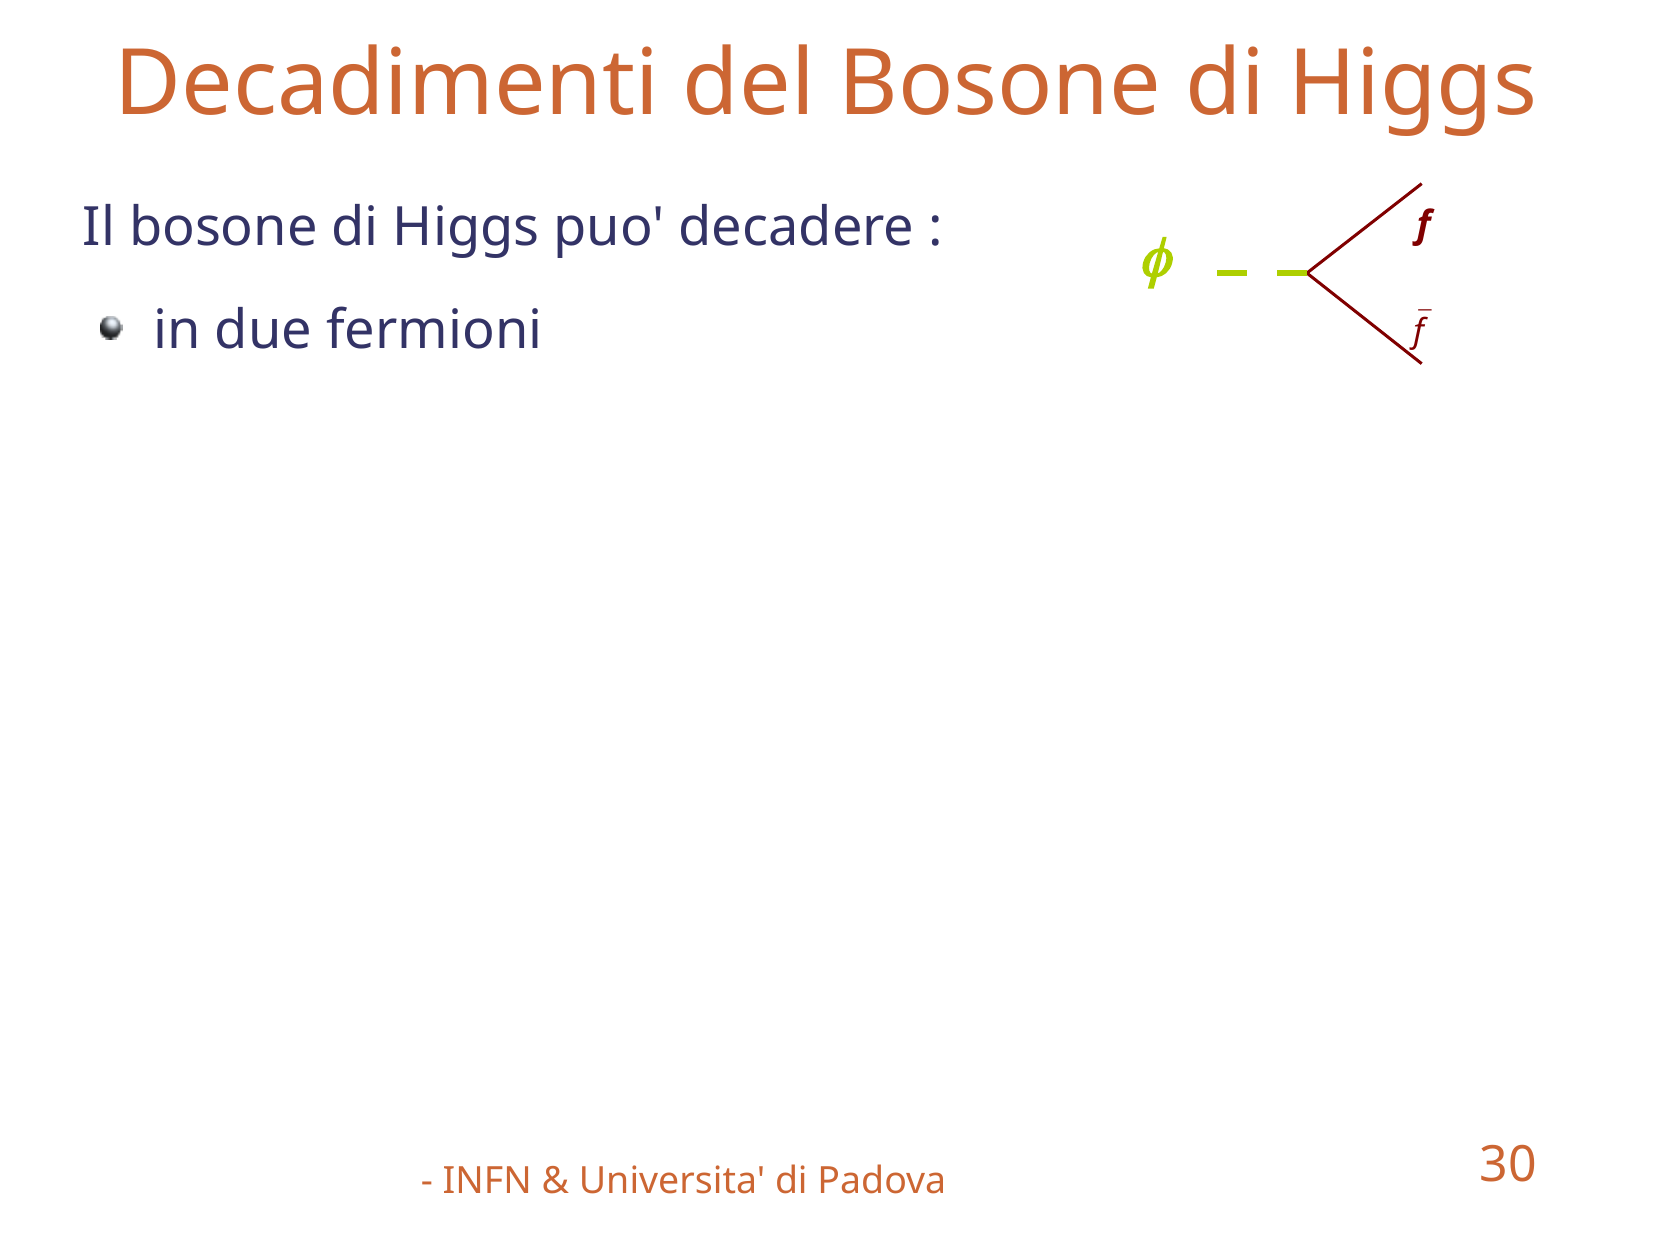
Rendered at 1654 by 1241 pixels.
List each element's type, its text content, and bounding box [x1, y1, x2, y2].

title Decadimenti del Bosone di Higgs [41, 10, 1613, 148]
text_box f [1401, 190, 1447, 264]
list Il bosone di Higgs puo' decadere : in due fermioni [82, 187, 1571, 1094]
chart [1408, 307, 1438, 364]
text_box f [1124, 228, 1185, 320]
